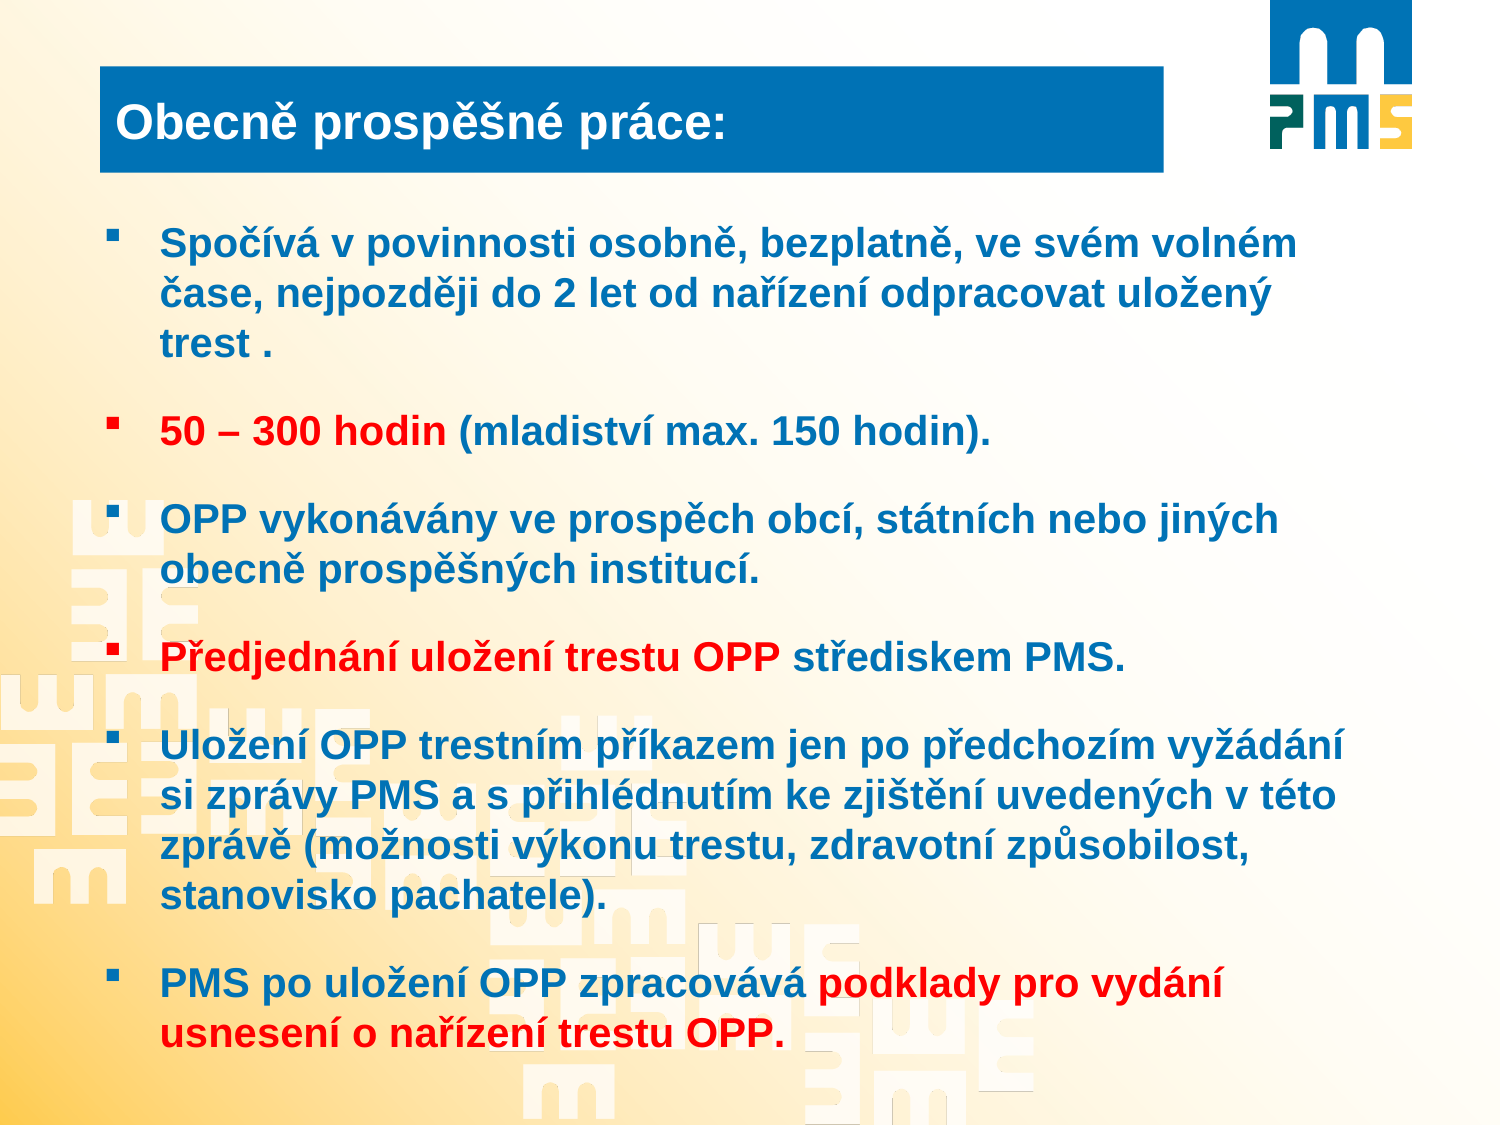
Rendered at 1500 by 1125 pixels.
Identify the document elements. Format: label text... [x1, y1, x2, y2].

picture [0, 0, 1500, 1125]
title Obecně prospěšné práce: [100, 66, 1164, 173]
text_box Spočívá v povinnosti osobně, bezplatně, ve svém volném čase, nejpozději do 2 let od nařízení odpracovat uložený trest . 50 – 300 hodin (mladiství max. 150 hodin). OPP vykonávány ve prospěch obcí, státních nebo jiných obecně prospěšných institucí. Předjednání uložení trestu OPP střediskem PMS. Uložení OPP trestním příkazem jen po předchozím vyžádání si zprávy PMS a s přihlédnutím ke zjištění uvedených v této zprávě (možnosti výkonu trestu, zdravotní způsobilost, stanovisko pachatele). PMS po uložení OPP zpracovává podklady pro vydání usnesení o nařízení trestu OPP. [88, 207, 1365, 1059]
